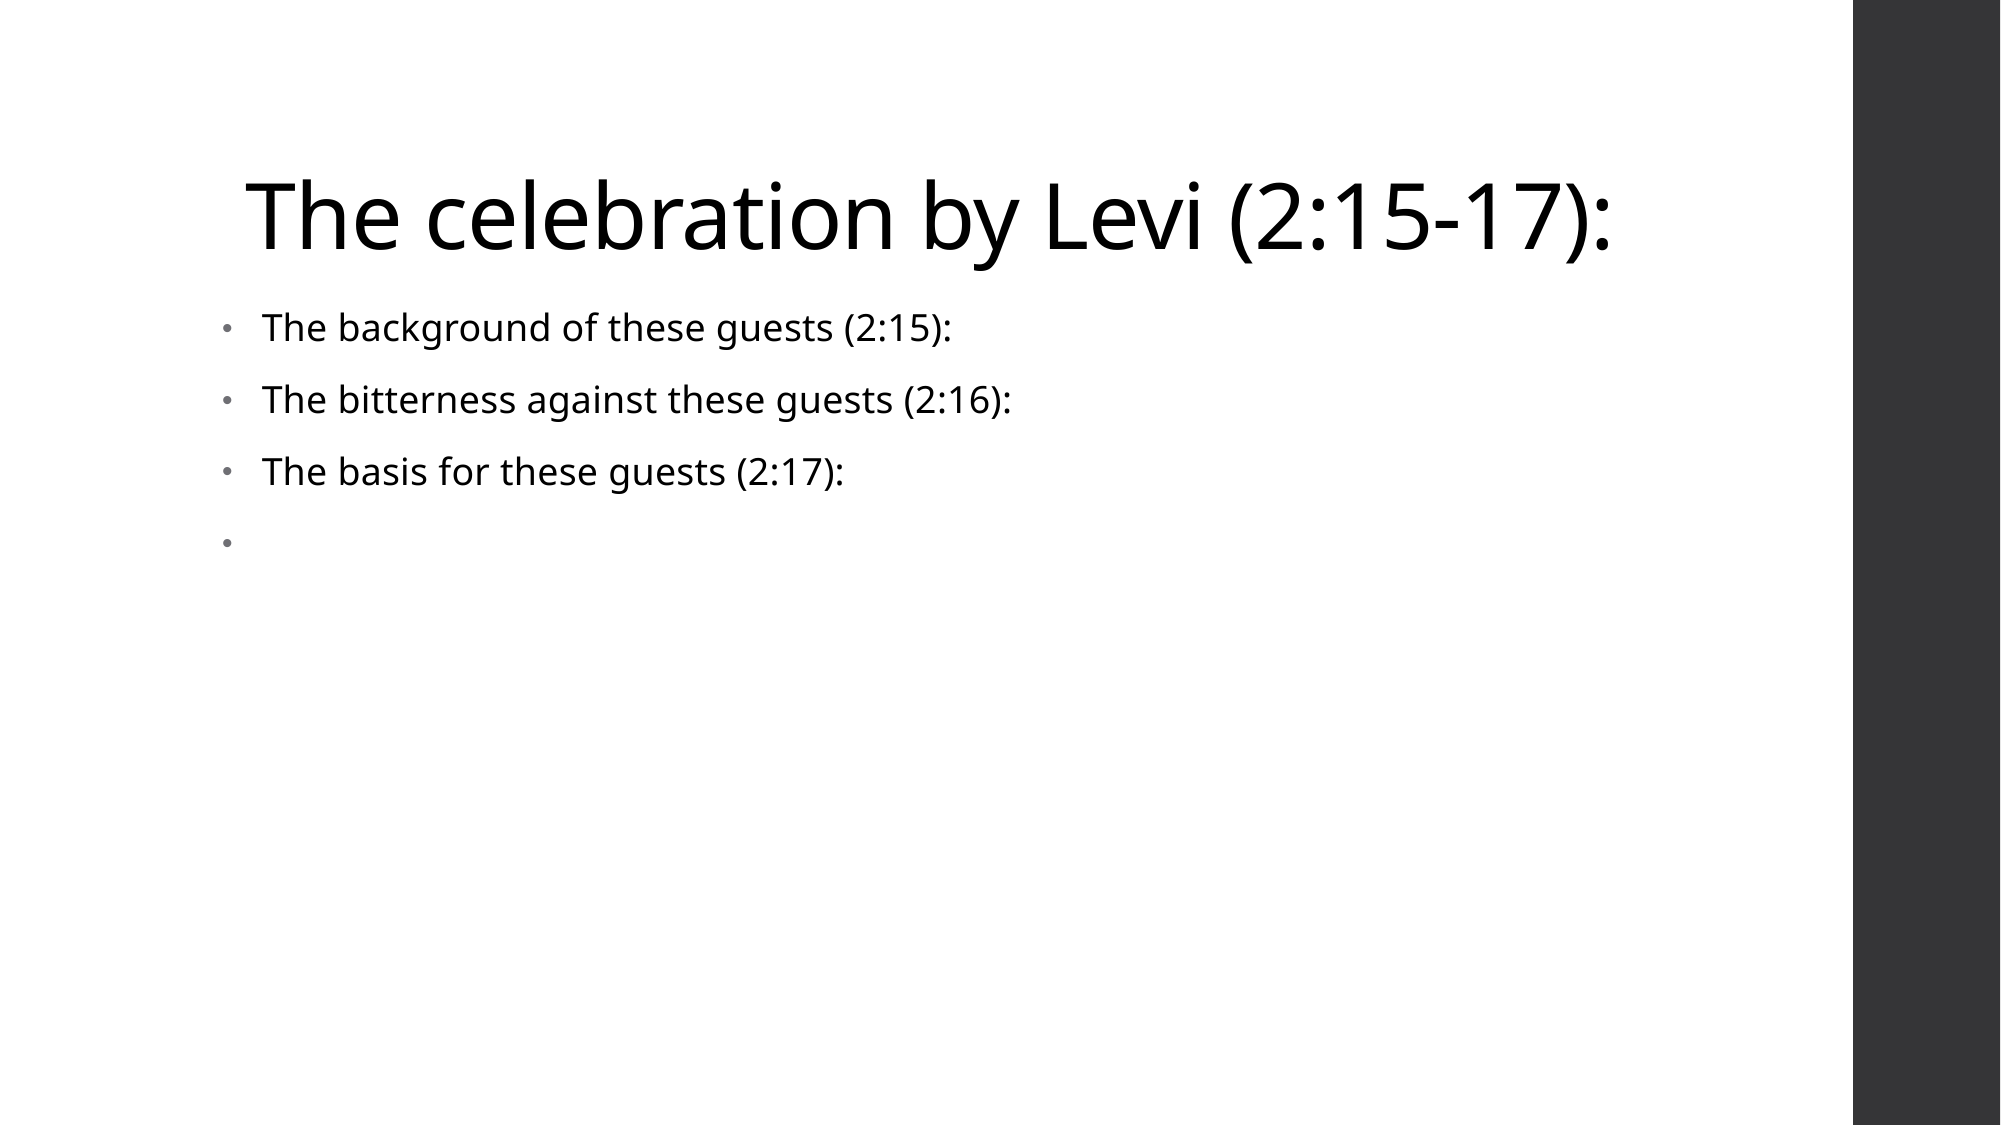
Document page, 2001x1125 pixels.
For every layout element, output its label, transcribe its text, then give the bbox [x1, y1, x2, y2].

title The celebration by Levi (2:15-17): [206, 60, 1797, 278]
list The background of these guests (2:15): The bitterness against these guests (2:16): The basis for these guests (2:17): [206, 299, 1617, 1014]
